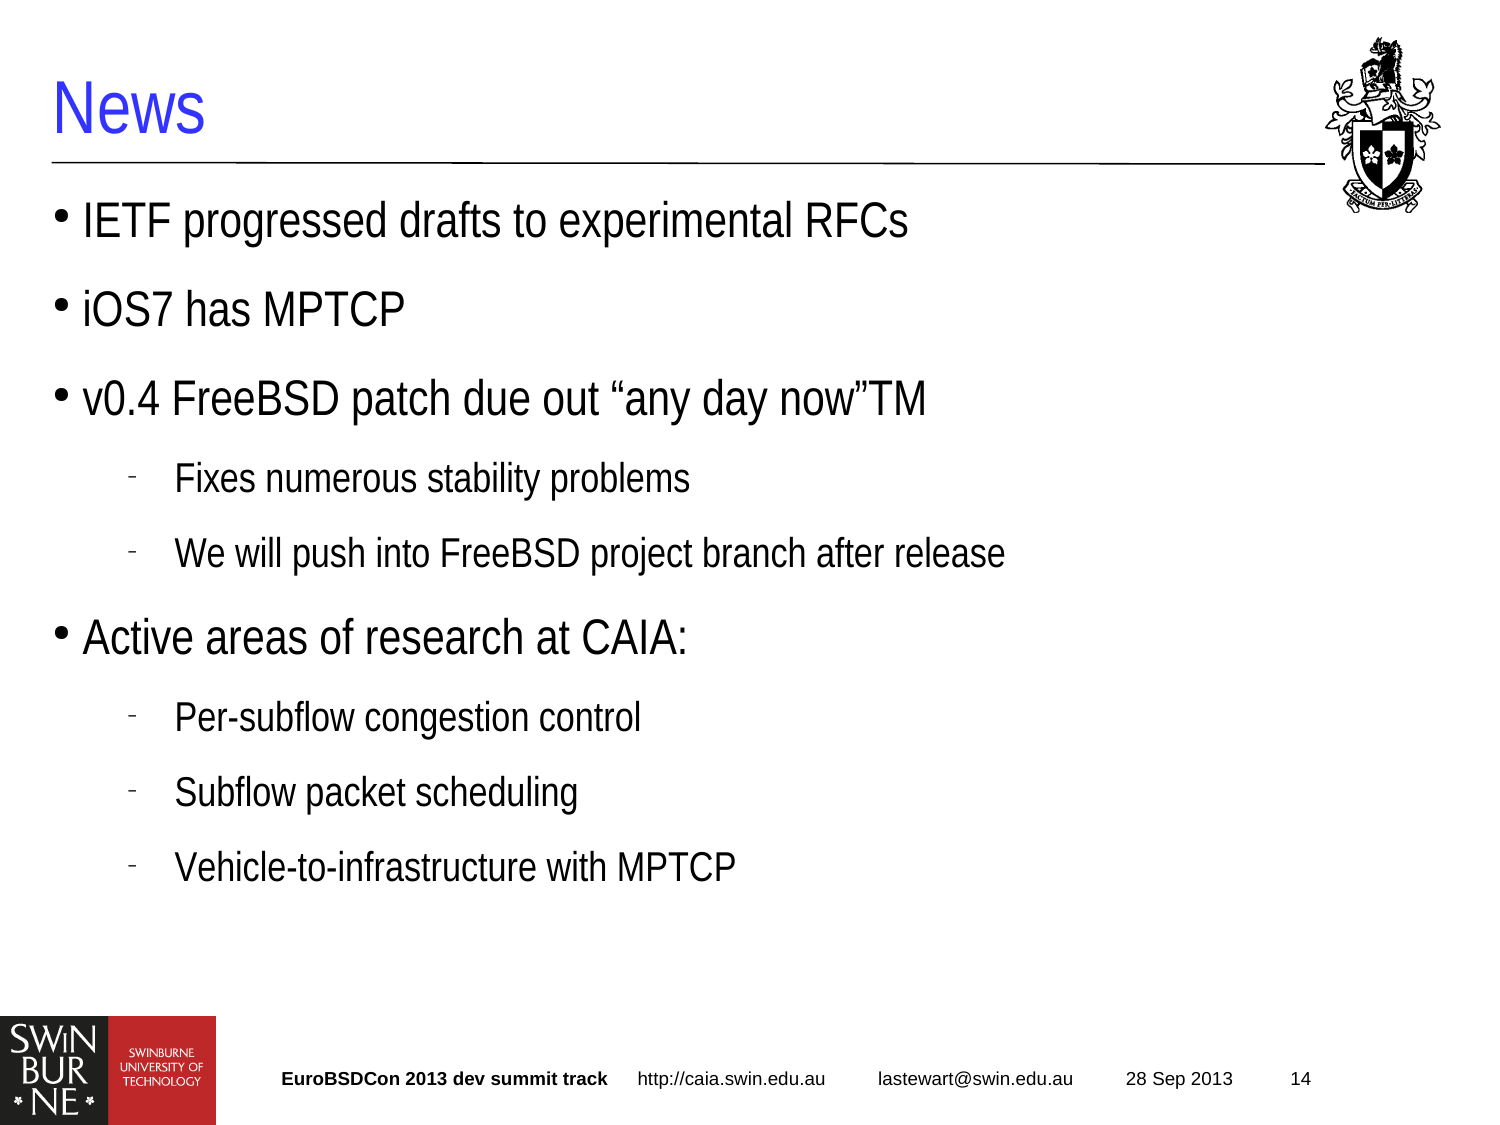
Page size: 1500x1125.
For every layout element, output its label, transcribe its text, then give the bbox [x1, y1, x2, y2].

title News [52, 58, 1325, 164]
list IETF progressed drafts to experimental RFCs iOS7 has MPTCP v0.4 FreeBSD patch due out “any day now”TM Fixes numerous stability problems We will push into FreeBSD project branch after release Active areas of research at CAIA: Per-subflow congestion control Subflow packet scheduling Vehicle-to-infrastructure with MPTCP [52, 187, 1415, 938]
picture [1325, 37, 1441, 213]
picture [0, 1016, 216, 1125]
